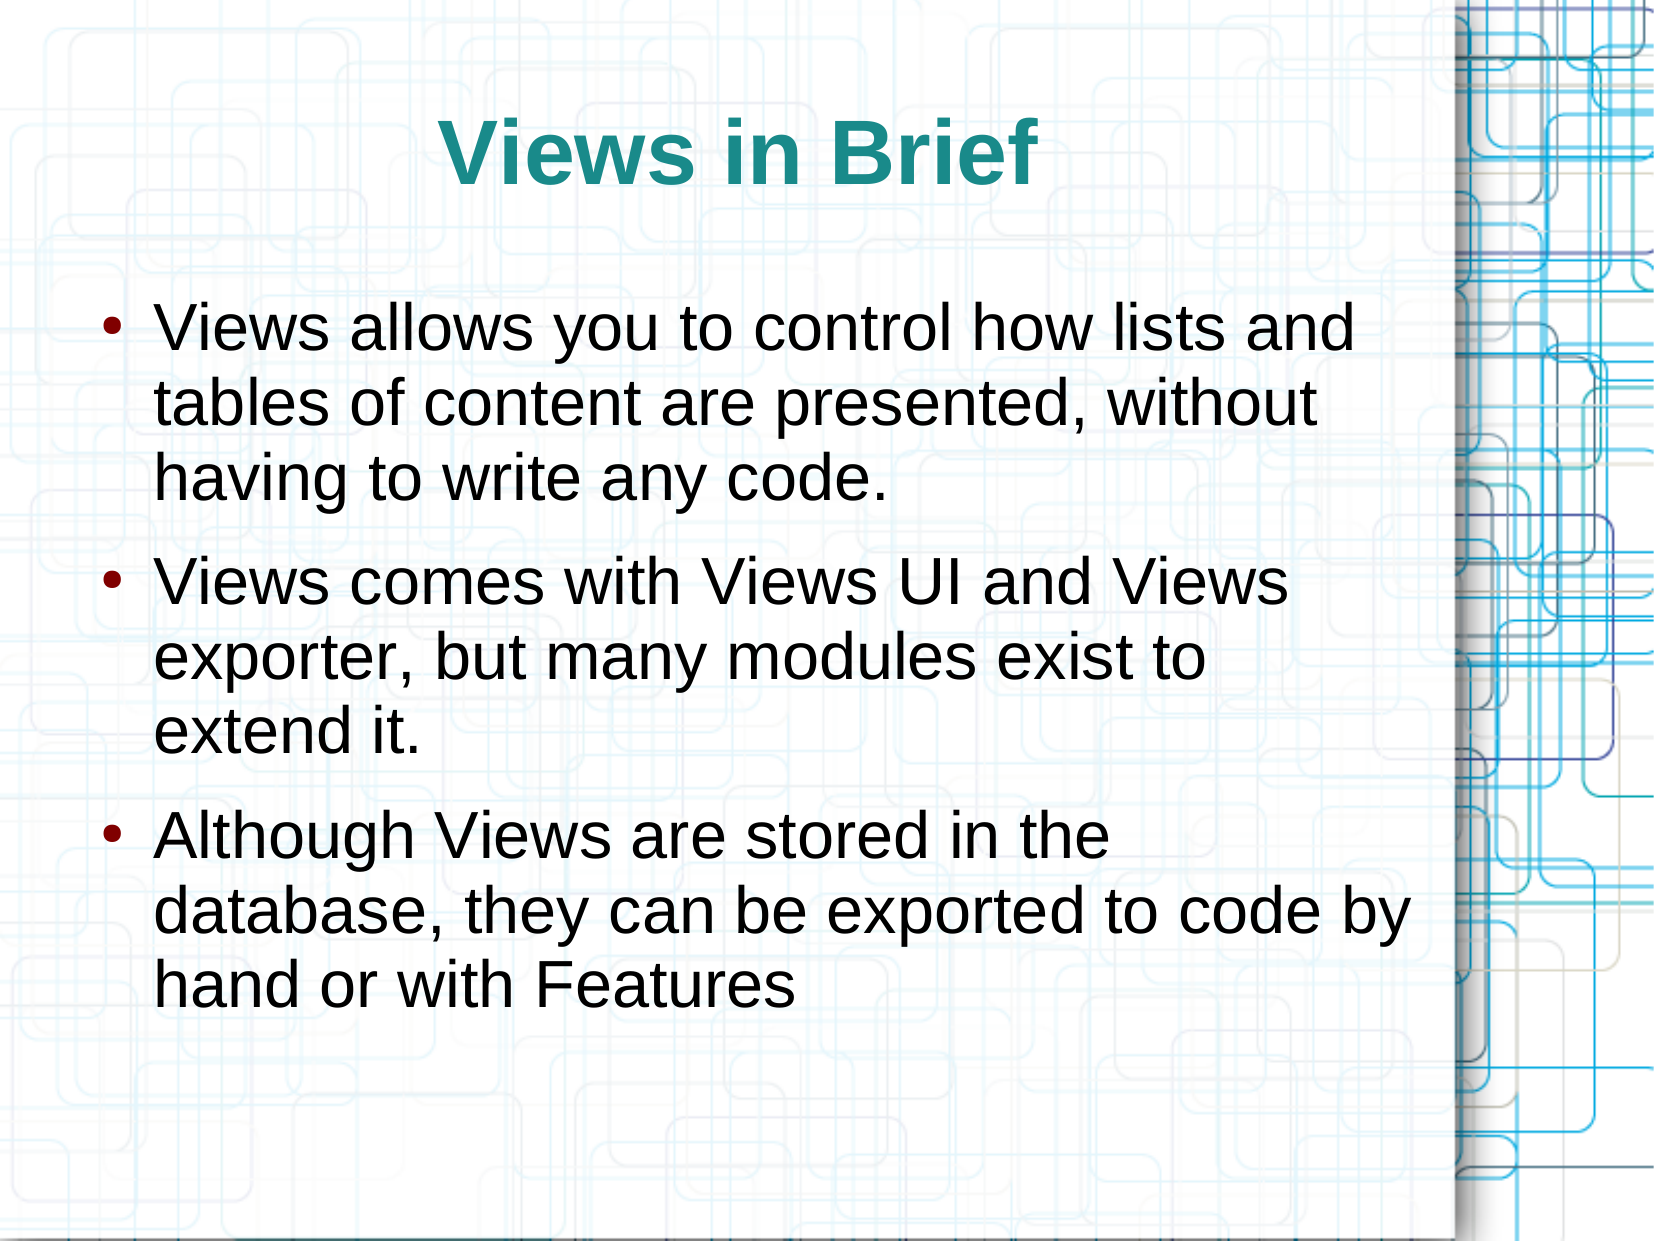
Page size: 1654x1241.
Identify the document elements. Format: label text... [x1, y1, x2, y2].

list Views allows you to control how lists and tables of content are presented, without having to write any code. Views comes with Views UI and Views exporter, but many modules exist to extend it. Although Views are stored in the database, they can be exported to code by hand or with Features [82, 290, 1418, 1094]
title Views in Brief [59, 56, 1418, 250]
picture [0, 0, 1654, 1241]
